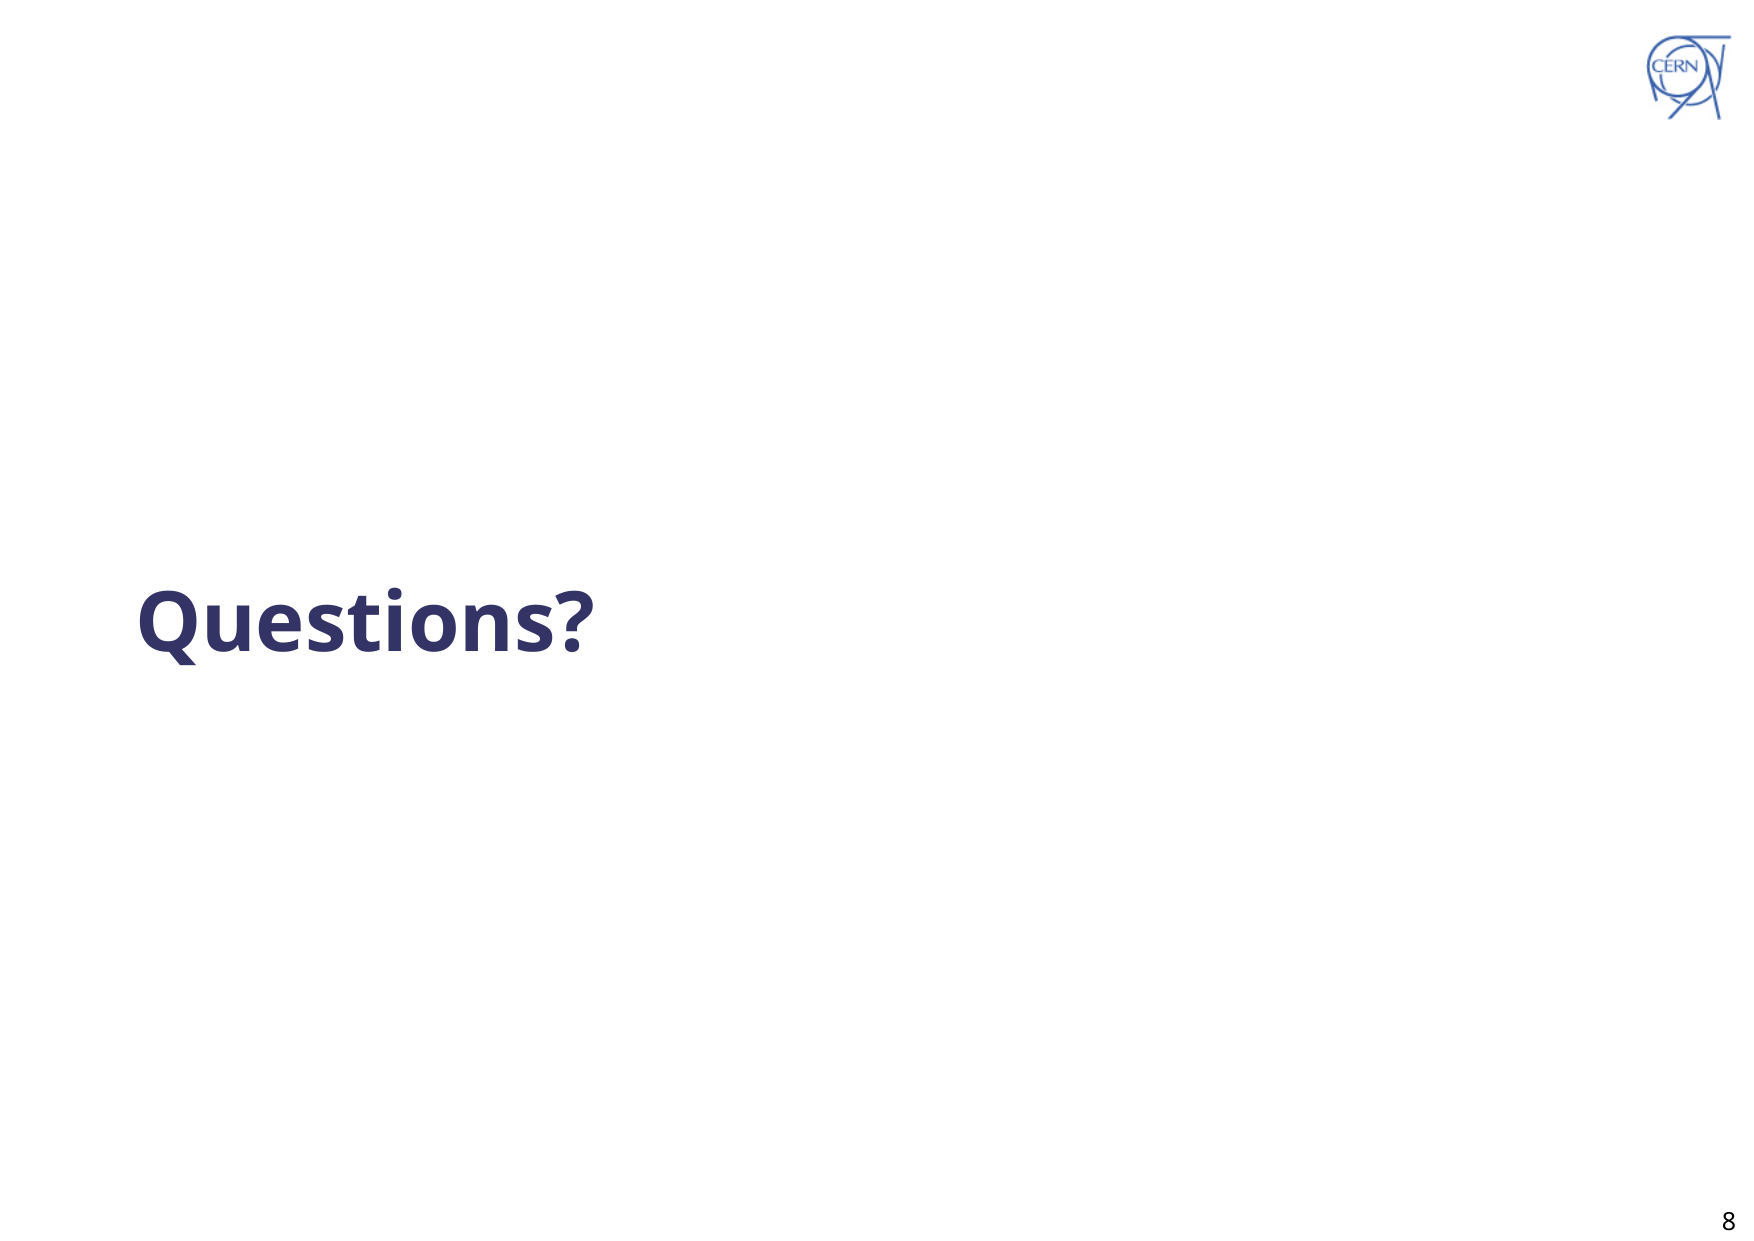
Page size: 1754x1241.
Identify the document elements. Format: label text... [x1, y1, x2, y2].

picture [1646, 34, 1732, 120]
title Questions? [135, 528, 1692, 709]
